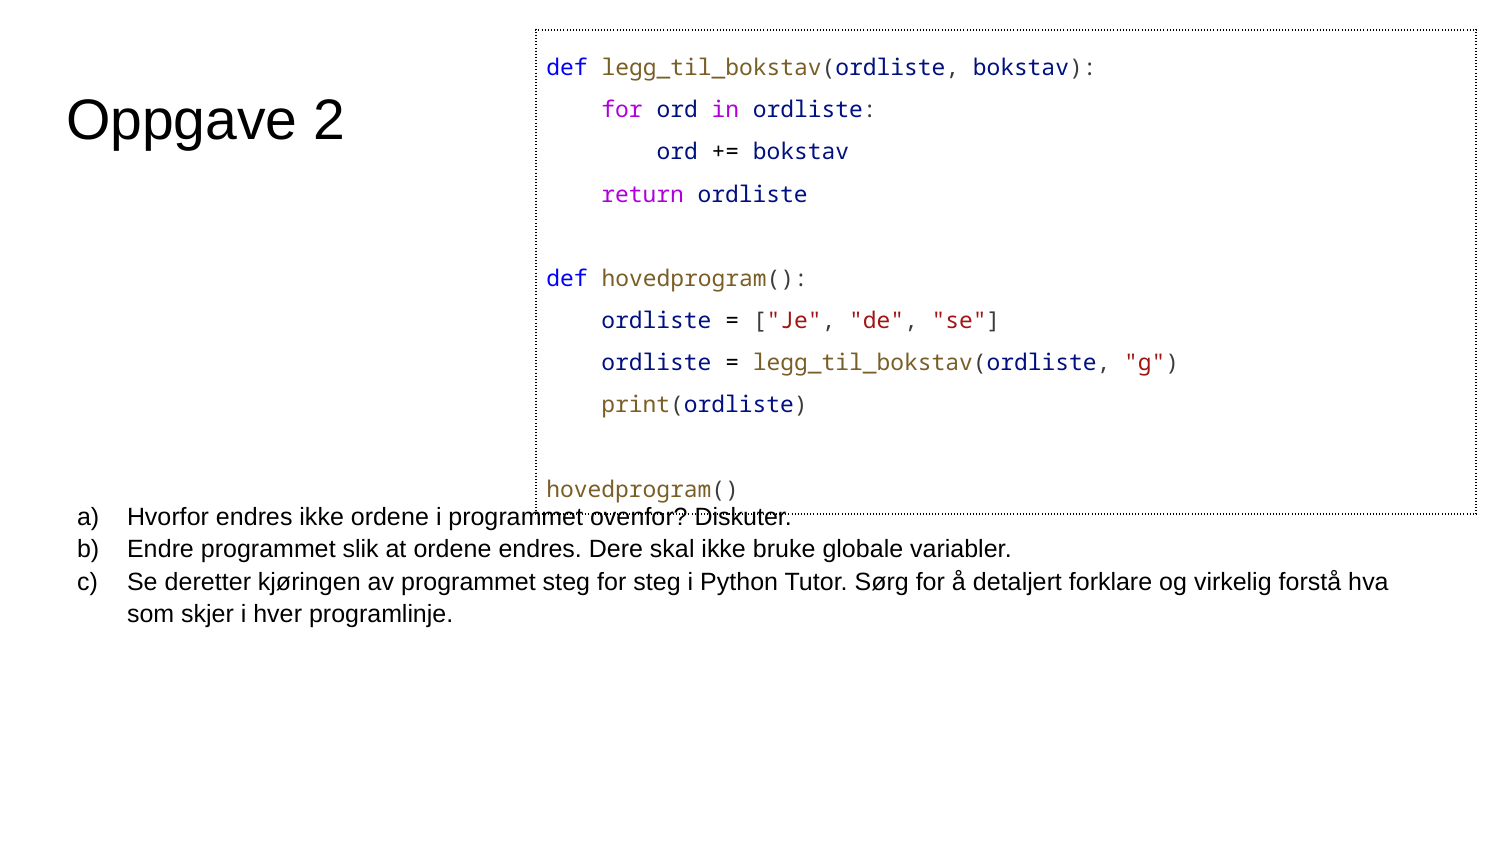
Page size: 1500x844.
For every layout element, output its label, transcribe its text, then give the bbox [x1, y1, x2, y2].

title Oppgave 2 [51, 72, 536, 167]
list Hvorfor endres ikke ordene i programmet ovenfor? Diskuter. Endre programmet slik at ordene endres. Dere skal ikke bruke globale variabler. Se deretter kjøringen av programmet steg for steg i Python Tutor. Sørg for å detaljert forklare og virkelig forstå hva som skjer i hver programlinje. [37, 458, 1435, 844]
table_header def legg_til_bokstav(ordliste, bokstav): for ord in ordliste: ord += bokstav return ordliste def hovedprogram(): ordliste = ["Je", "de", "se"] ordliste = legg_til_bokstav(ordliste, "g") print(ordliste) hovedprogram() [536, 30, 1476, 514]
